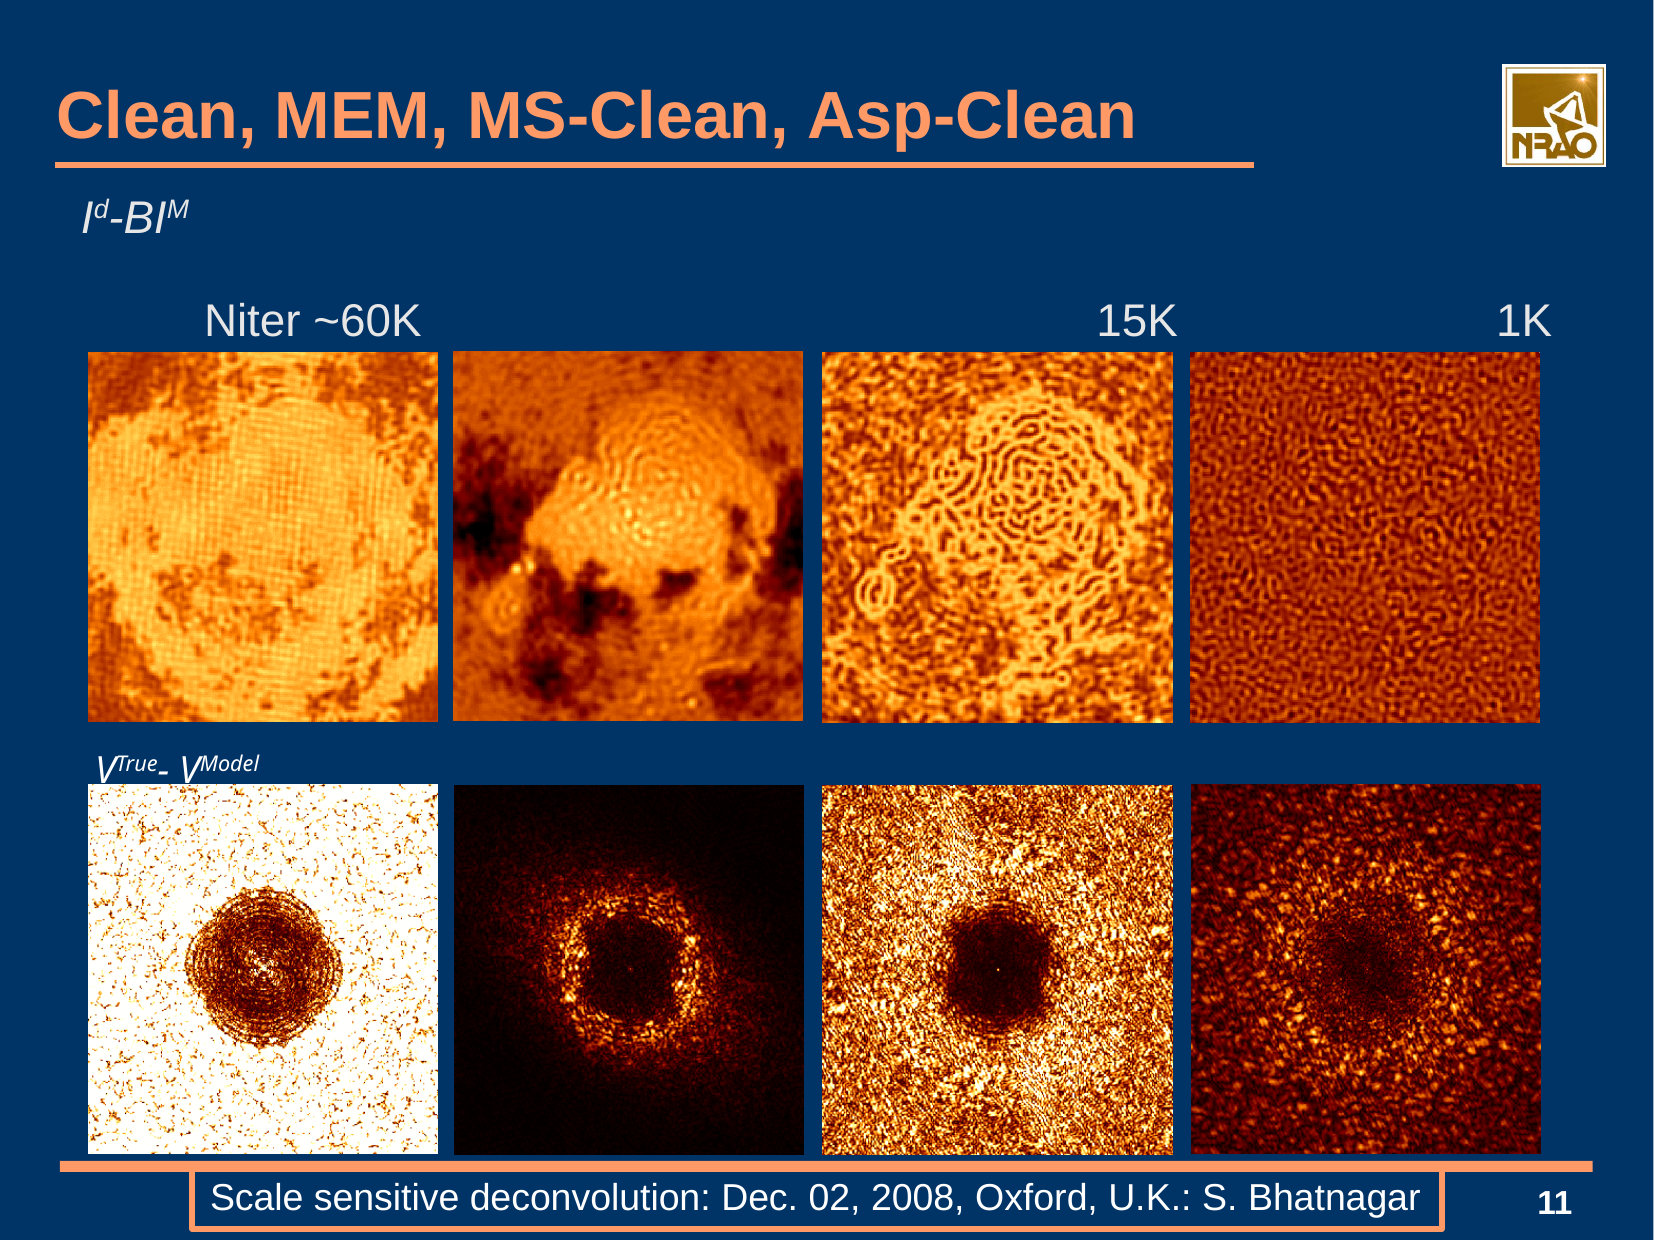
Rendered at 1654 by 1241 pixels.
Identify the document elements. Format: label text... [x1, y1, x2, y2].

text_box VTrue- VModel [84, 743, 284, 797]
picture [88, 784, 438, 1154]
picture [1502, 64, 1606, 167]
picture [822, 352, 1173, 723]
picture [1191, 784, 1541, 1154]
title Clean, MEM, MS-Clean, Asp-Clean [56, 71, 1489, 161]
picture [454, 785, 804, 1156]
list Id-BIM Niter ~60K 15K 1K [63, 192, 1601, 1133]
picture [822, 785, 1173, 1156]
picture [453, 351, 803, 721]
picture [1190, 352, 1540, 723]
picture [88, 352, 438, 722]
